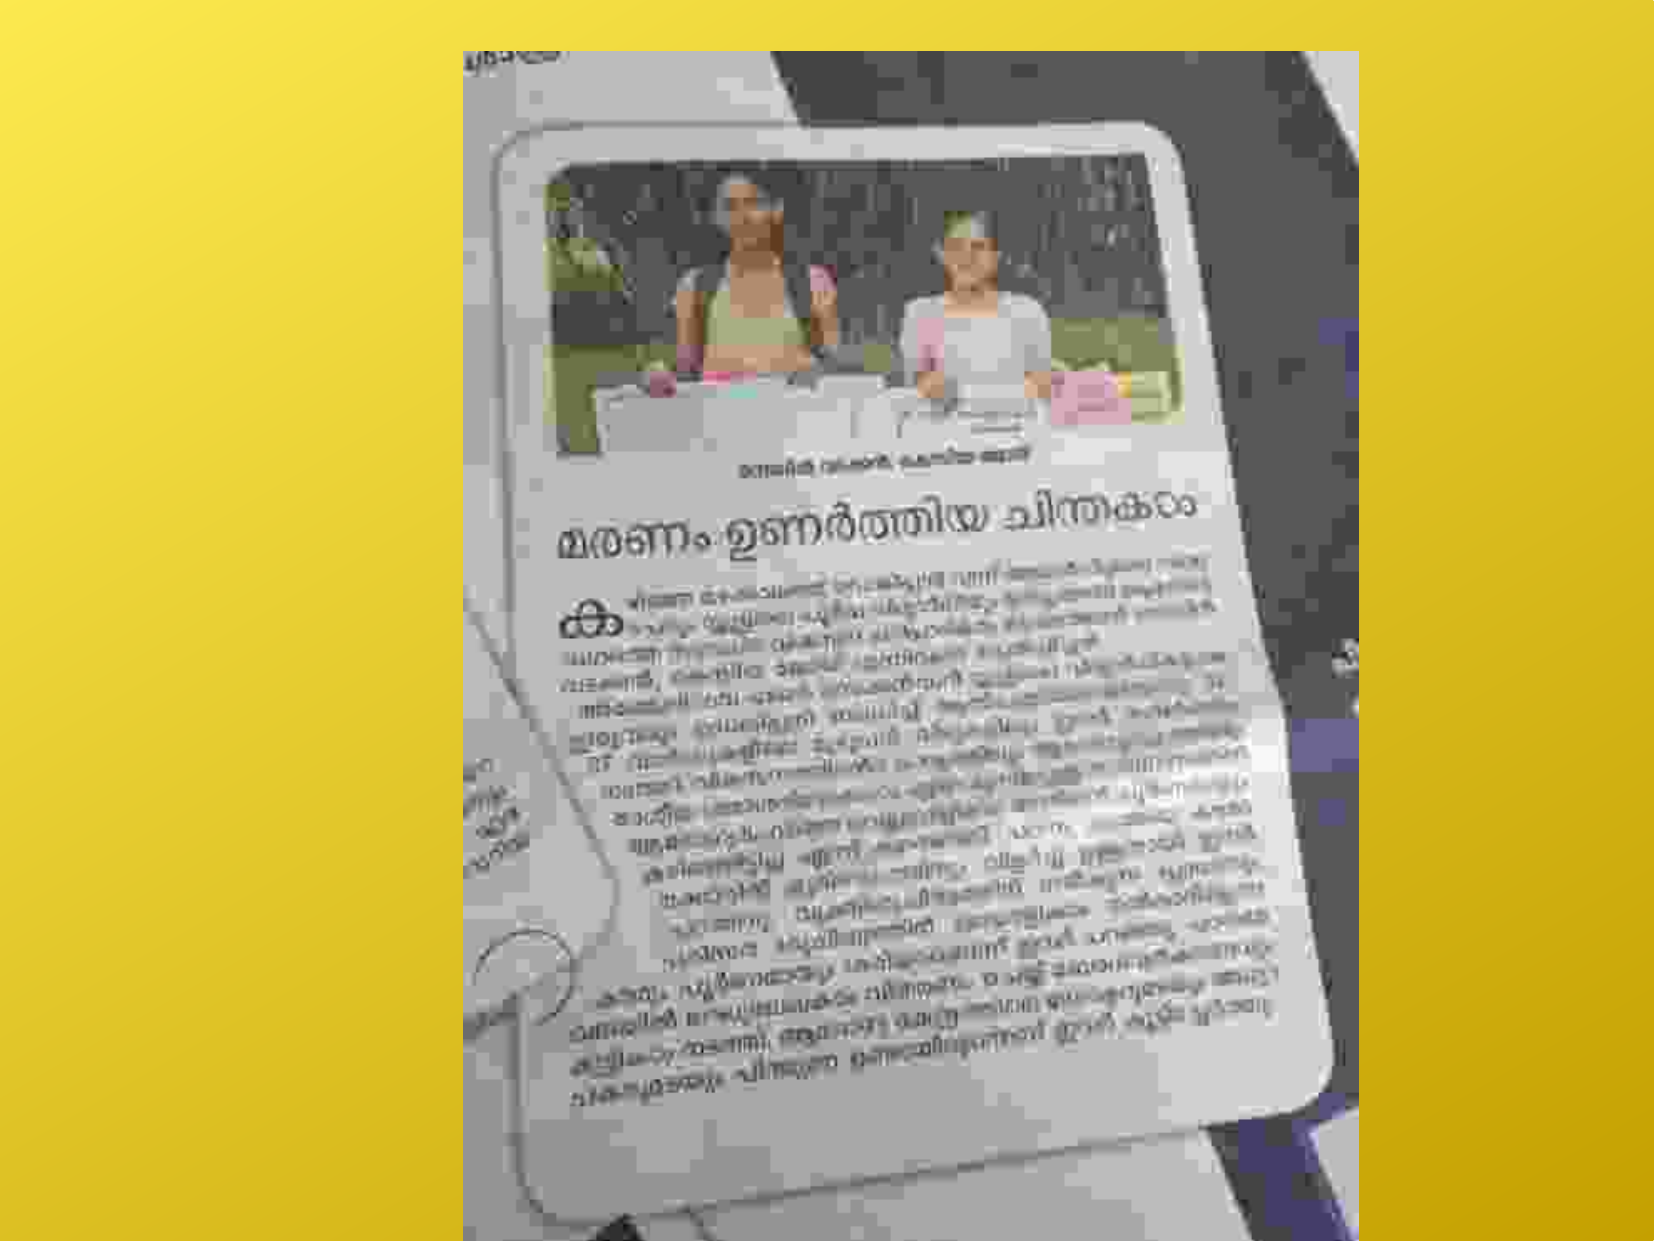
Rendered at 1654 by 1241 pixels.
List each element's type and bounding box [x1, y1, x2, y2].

picture [463, 51, 1359, 1241]
